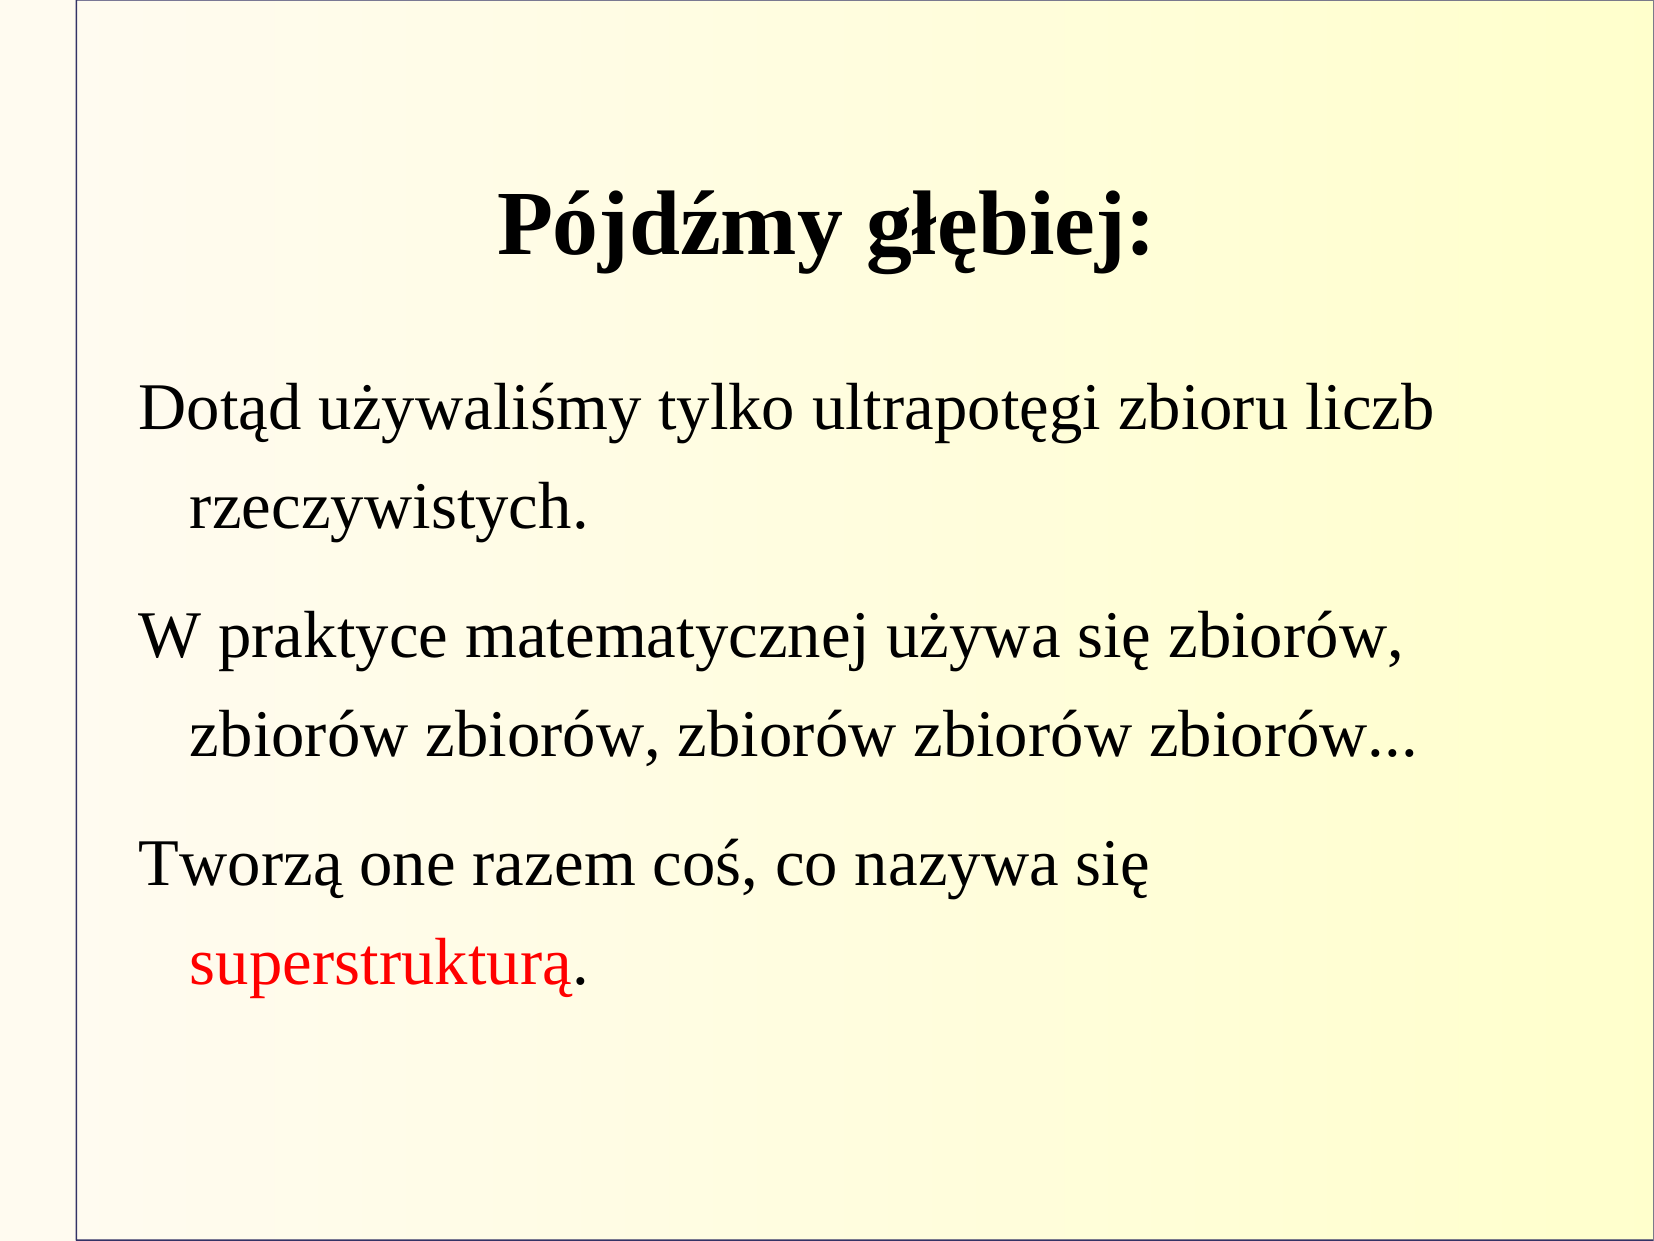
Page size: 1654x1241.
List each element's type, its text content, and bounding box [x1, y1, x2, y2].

picture [0, 0, 75, 1241]
list Dotąd używaliśmy tylko ultrapotęgi zbioru liczb rzeczywistych. W praktyce matematycznej używa się zbiorów, zbiorów zbiorów, zbiorów zbiorów zbiorów... Tworzą one razem coś, co nazywa się superstrukturą. [121, 344, 1534, 1127]
title Pójdźmy głębiej: [121, 102, 1534, 311]
